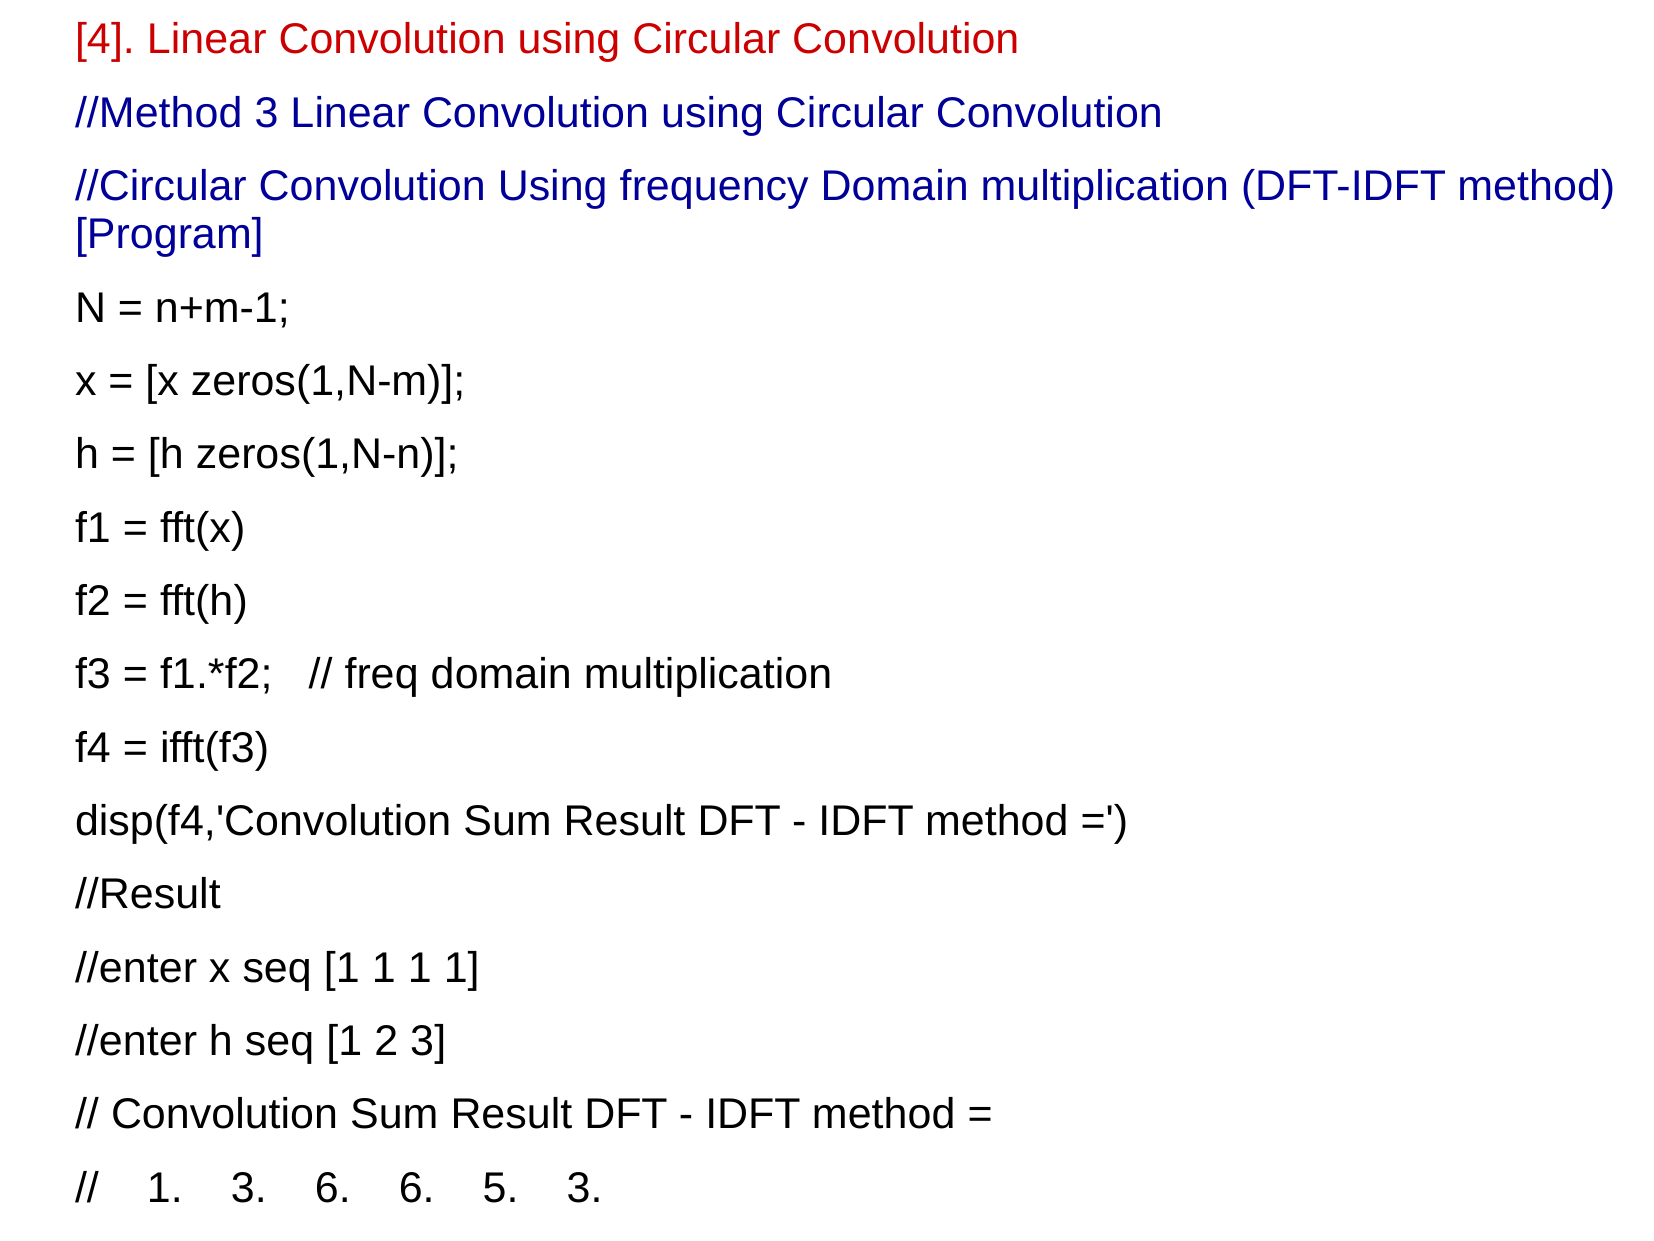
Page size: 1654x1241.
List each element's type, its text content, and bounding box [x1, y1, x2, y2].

list [4]. Linear Convolution using Circular Convolution //Method 3 Linear Convolution using Circular Convolution //Circular Convolution Using frequency Domain multiplication (DFT-IDFT method)[Program] N = n+m-1; x = [x zeros(1,N-m)]; h = [h zeros(1,N-n)]; f1 = fft(x) f2 = fft(h) f3 = f1.*f2; // freq domain multiplication f4 = ifft(f3) disp(f4,'Convolution Sum Result DFT - IDFT method =') //Result //enter x seq [1 1 1 1] //enter h seq [1 2 3] // Convolution Sum Result DFT - IDFT method = // 1. 3. 6. 6. 5. 3. [75, 15, 1636, 1216]
